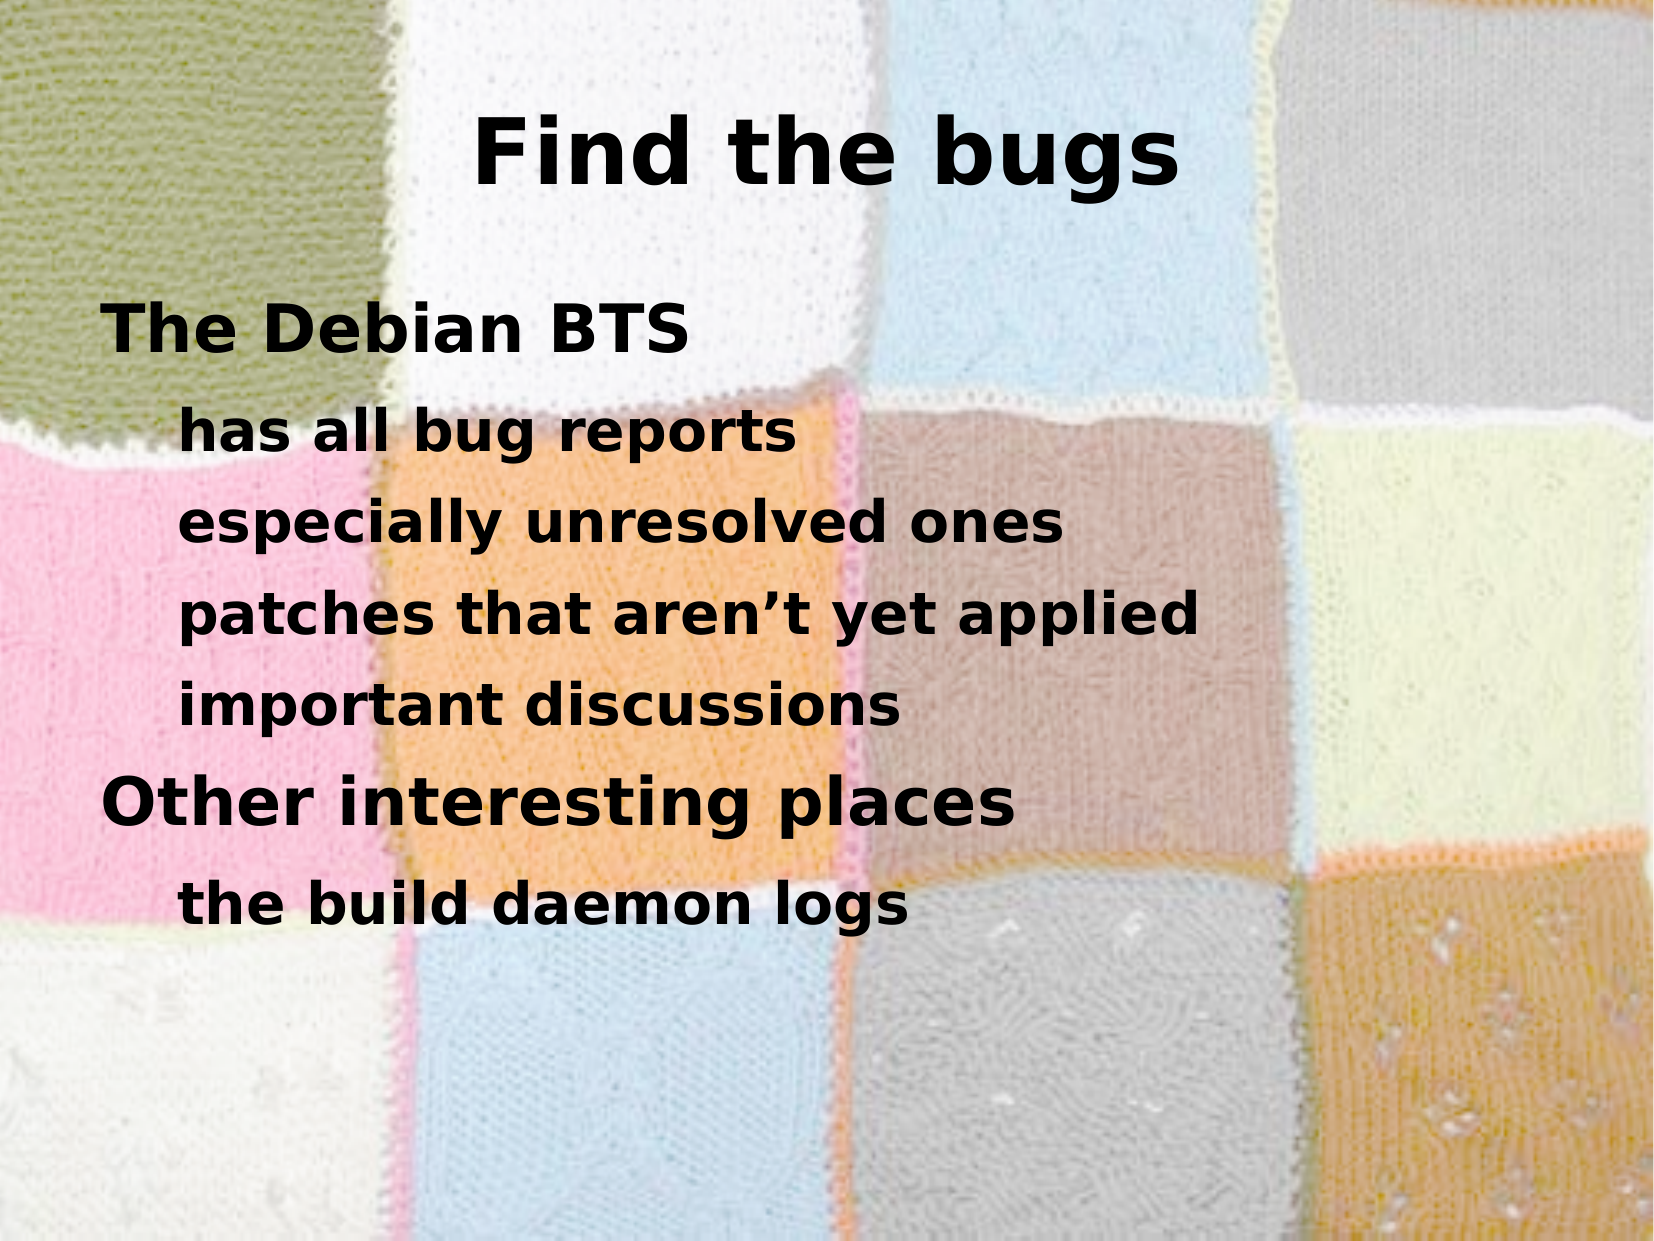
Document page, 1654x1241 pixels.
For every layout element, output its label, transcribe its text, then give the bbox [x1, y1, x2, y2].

picture [0, 0, 1654, 1241]
list The Debian BTS has all bug reports especially unresolved ones patches that aren’t yet applied important discussions Other interesting places the build daemon logs [82, 290, 1571, 1094]
title Find the bugs [82, 56, 1571, 250]
